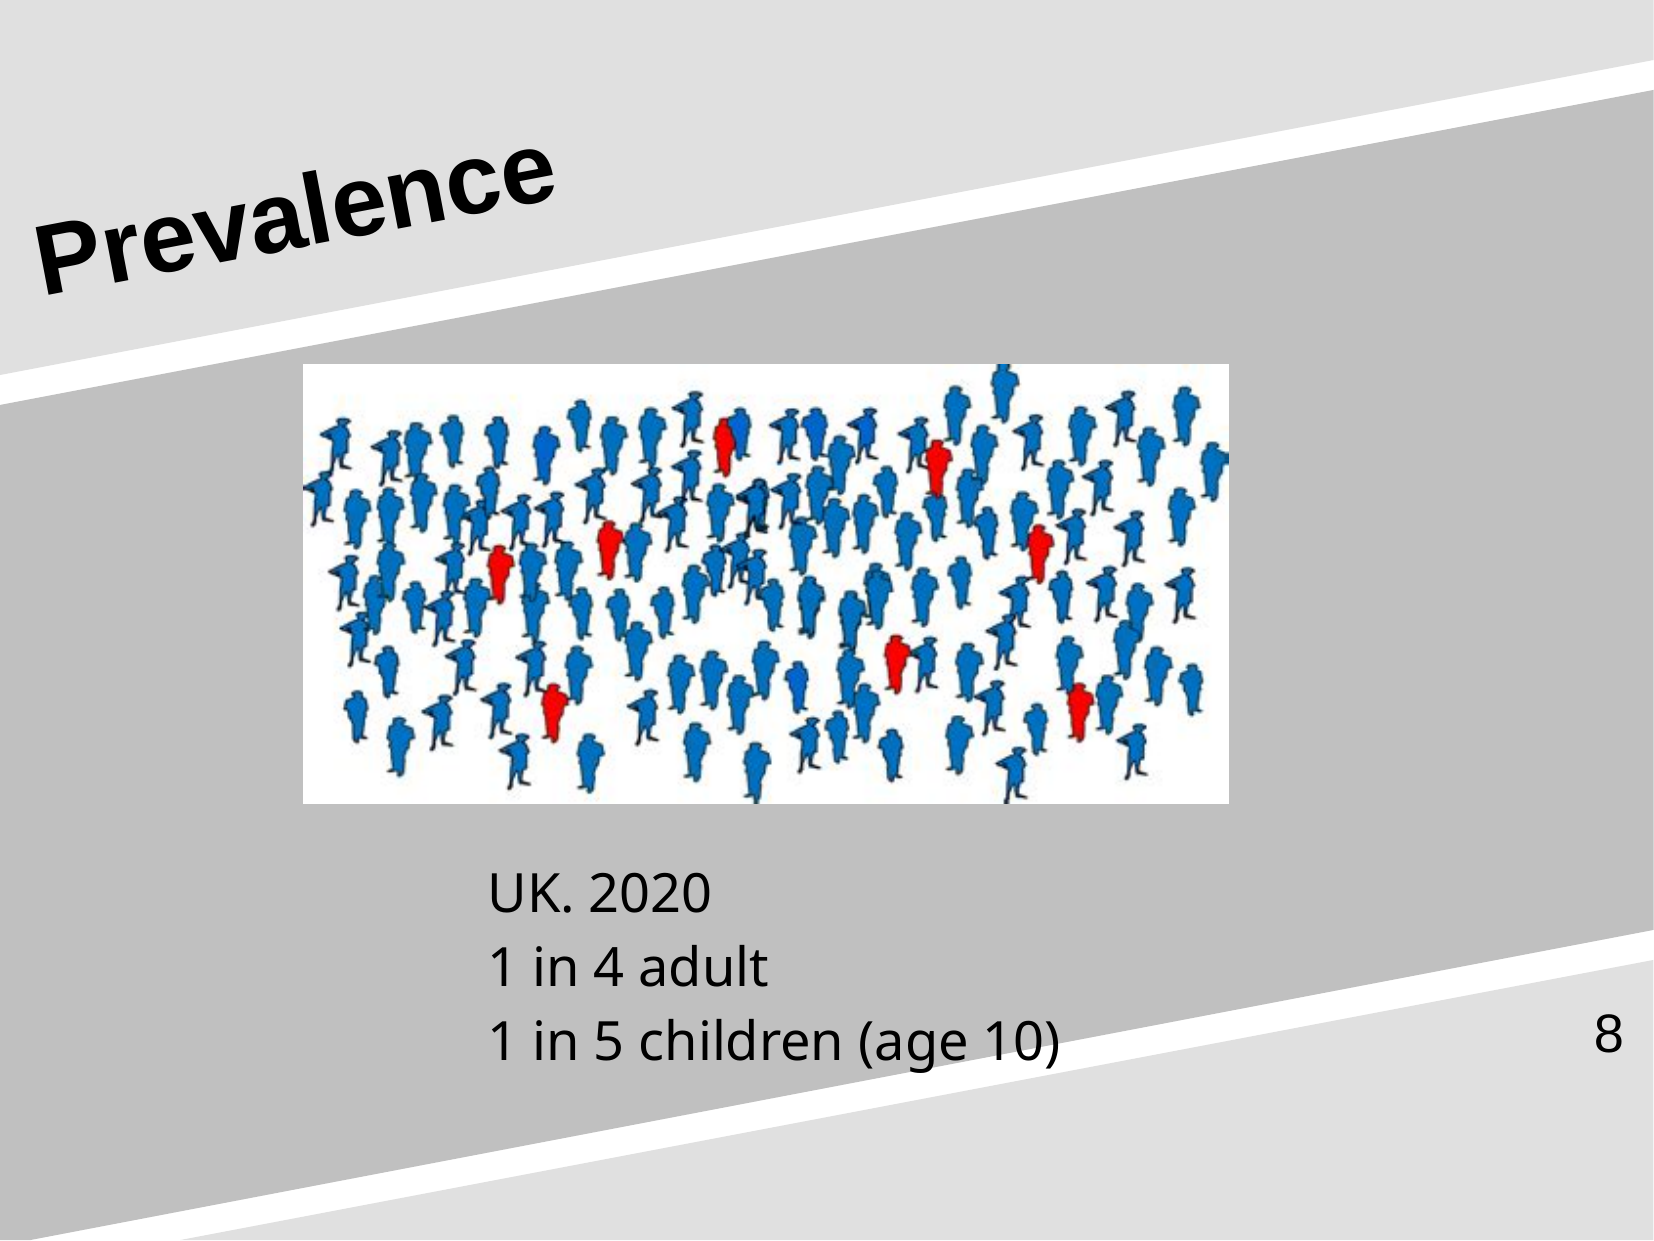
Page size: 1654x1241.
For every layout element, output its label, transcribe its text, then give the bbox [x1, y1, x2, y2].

title Prevalence [17, 0, 1518, 365]
picture [303, 364, 1229, 804]
text_box UK. 2020 1 in 4 adult 1 in 5 children (age 10) [472, 847, 1093, 1058]
